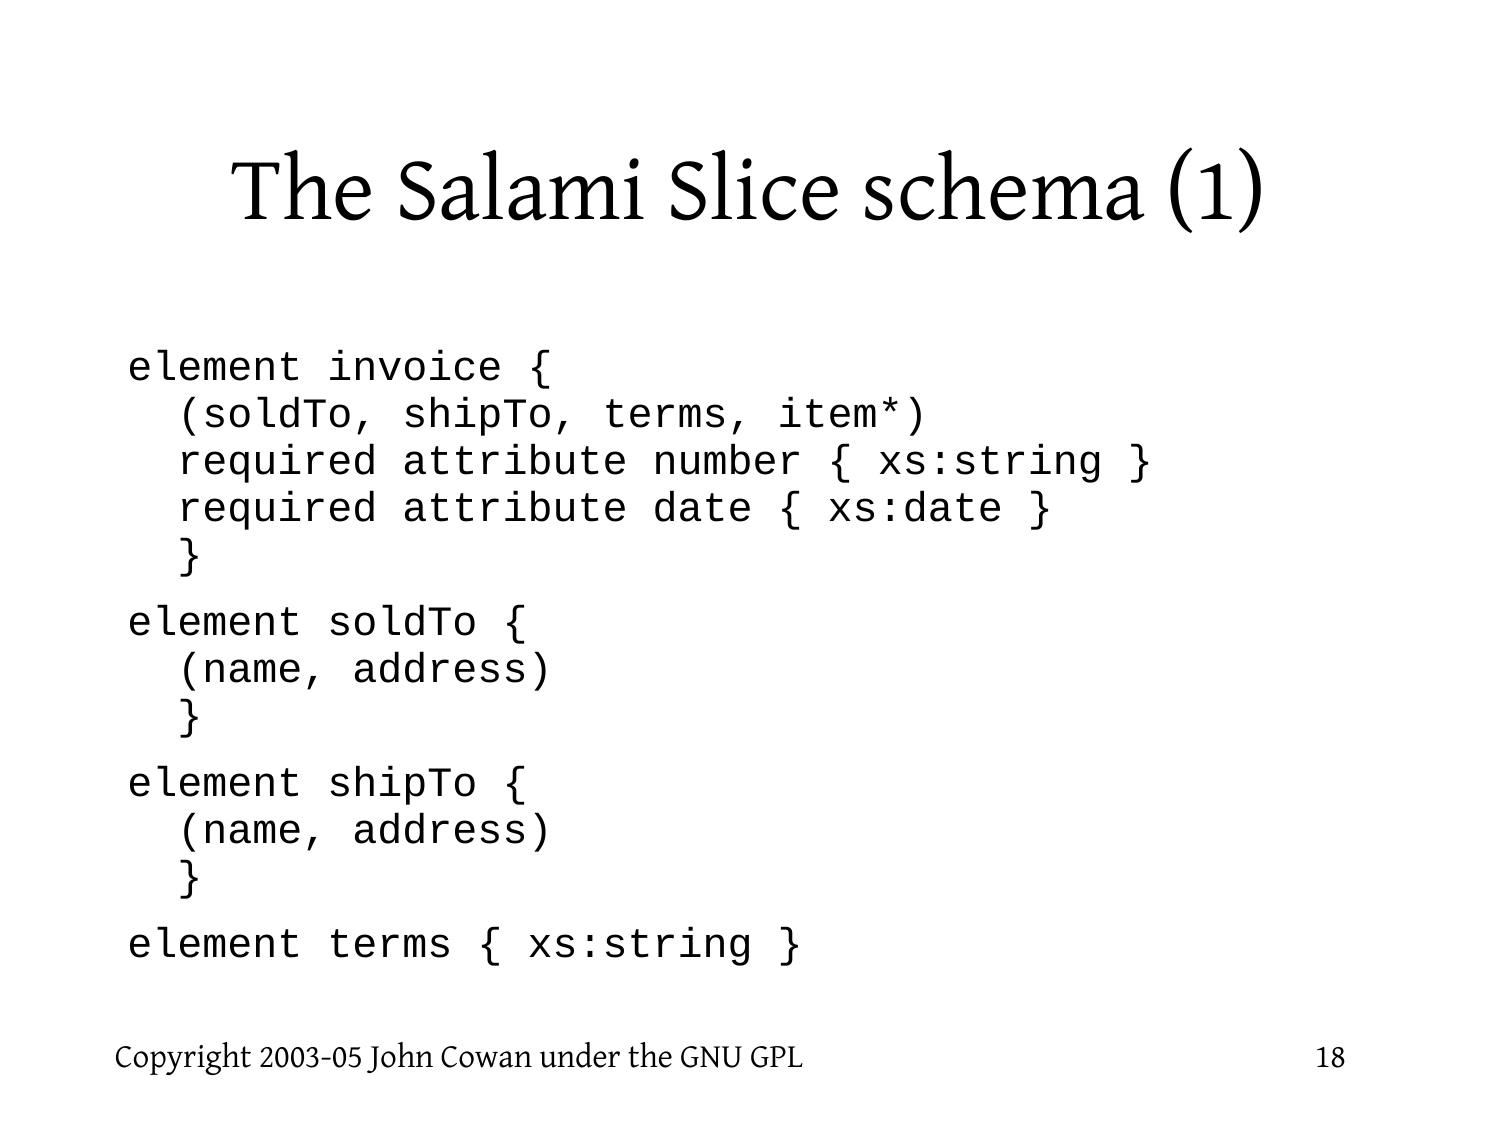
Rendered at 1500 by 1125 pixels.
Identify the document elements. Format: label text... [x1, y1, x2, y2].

text_box element invoice { (soldTo, shipTo, terms, item*) required attribute number { xs:string } required attribute date { xs:date } } element soldTo { (name, address) } element shipTo { (name, address) } element terms { xs:string } [112, 337, 1426, 948]
title The Salami Slice schema (1) [112, 99, 1388, 288]
